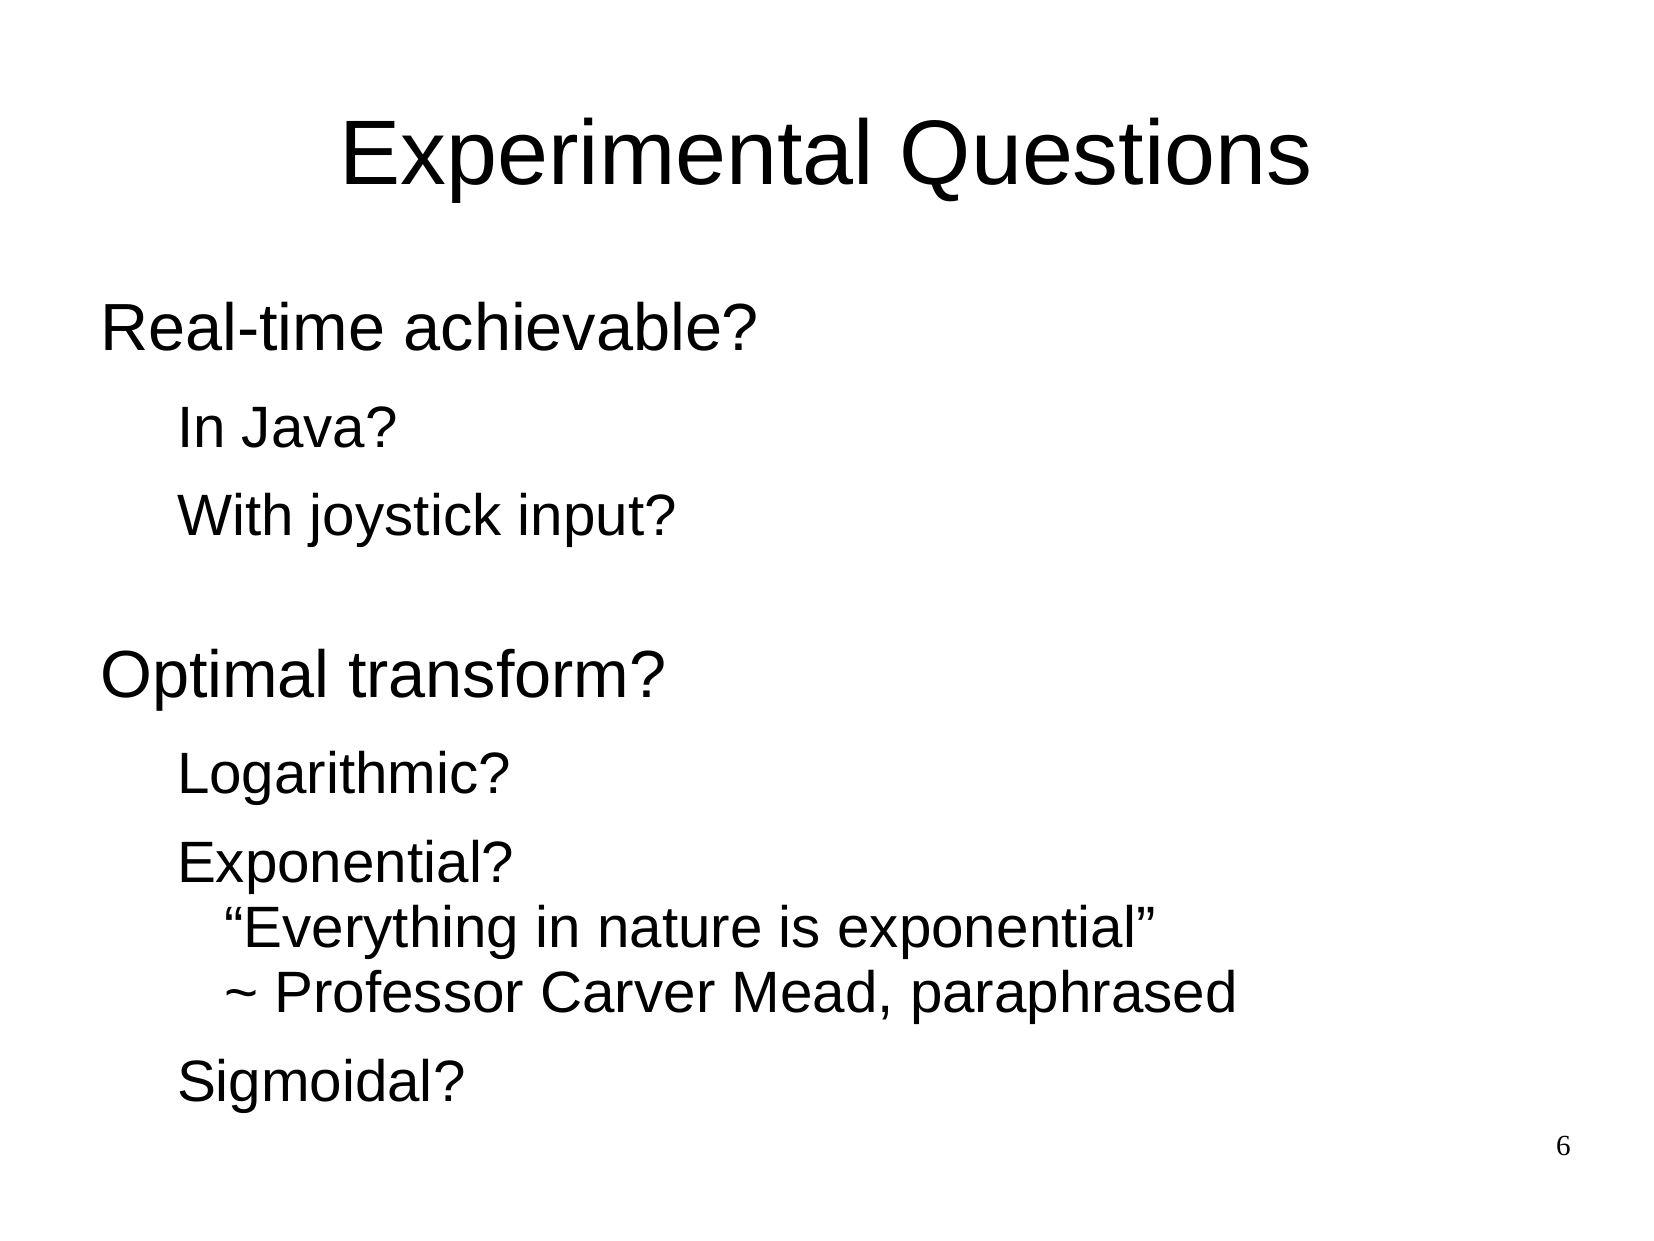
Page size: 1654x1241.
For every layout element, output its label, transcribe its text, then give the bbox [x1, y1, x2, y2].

list Real-time achievable? In Java? With joystick input? Optimal transform? Logarithmic? Exponential? “Everything in nature is exponential” ~ Professor Carver Mead, paraphrased Sigmoidal? [82, 290, 1571, 1112]
title Experimental Questions [82, 49, 1571, 257]
